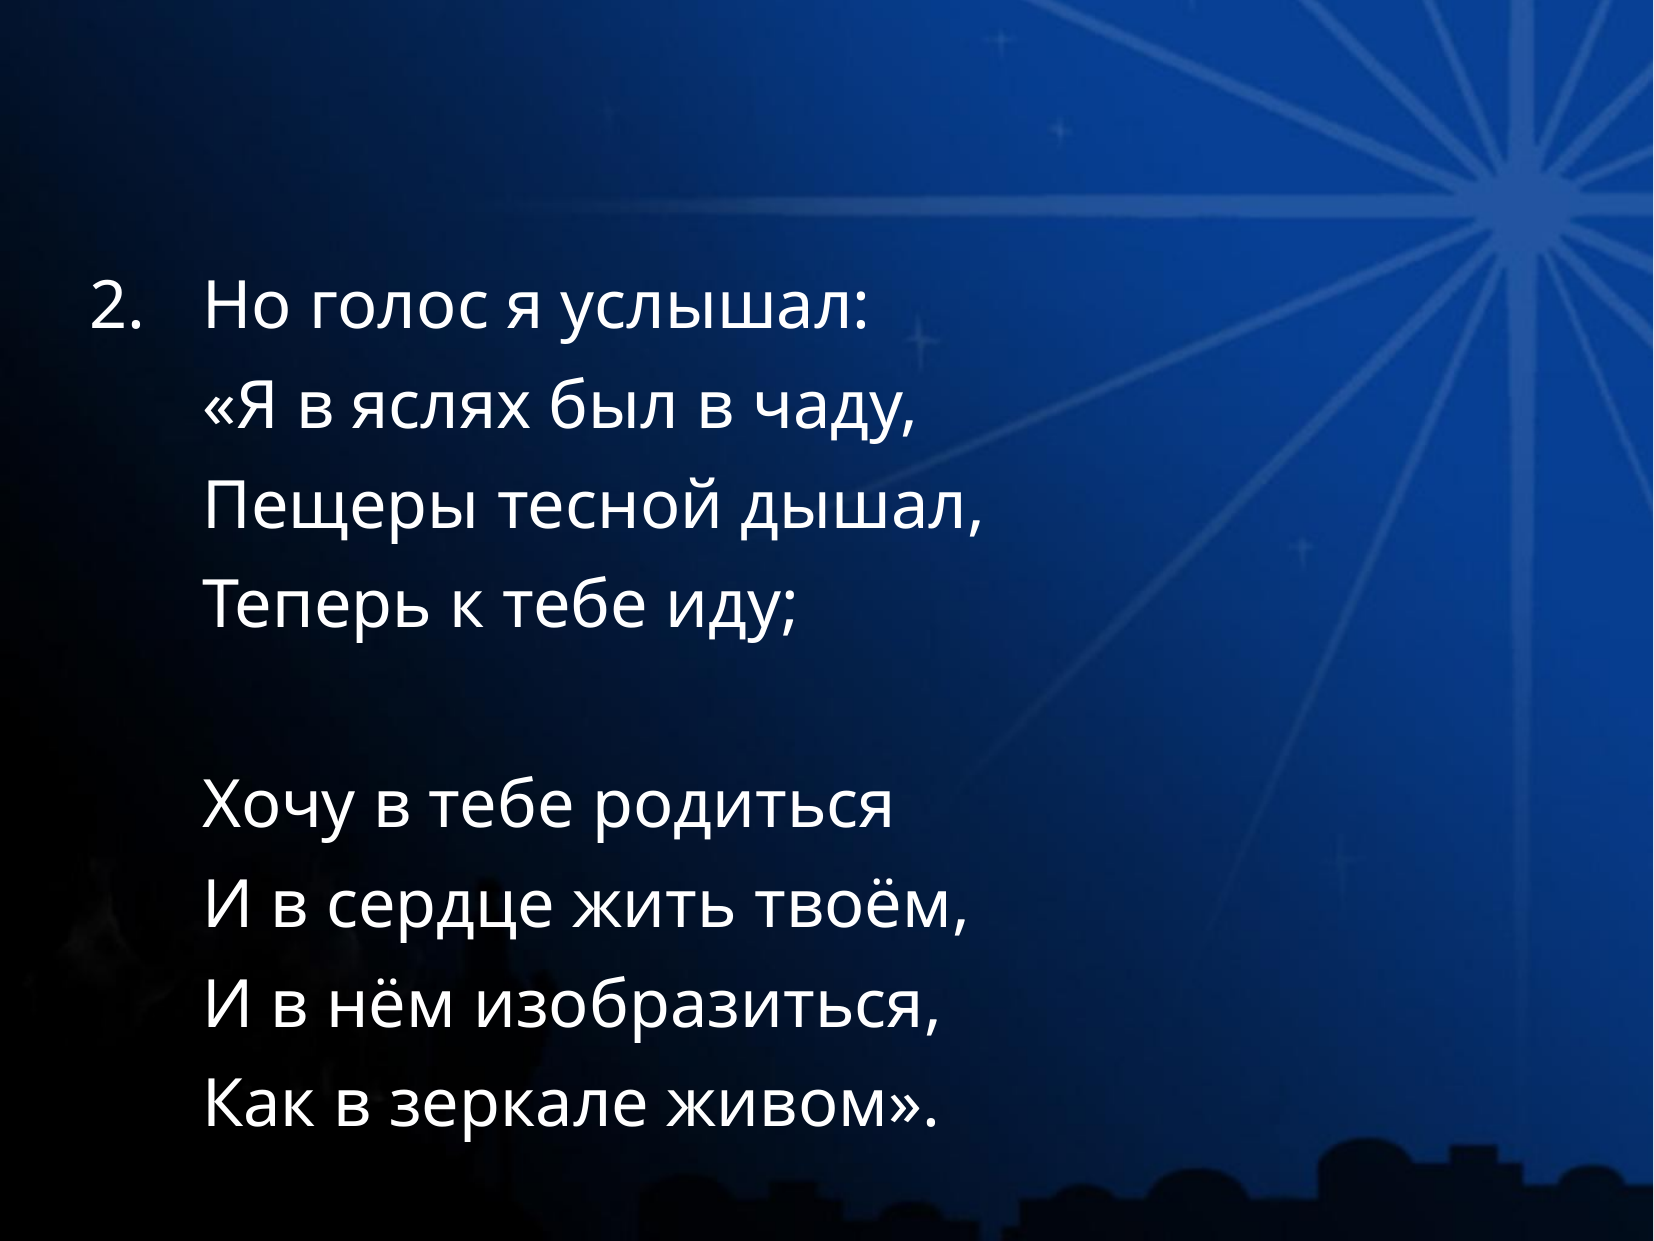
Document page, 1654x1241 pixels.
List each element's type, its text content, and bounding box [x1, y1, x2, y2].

picture [0, 0, 1654, 1241]
text_box 2. Но голос я услышал: «Я в яслях был в чаду, Пещеры тесной дышал, Теперь к тебе иду; Хочу в тебе родиться И в сердце жить твоём, И в нём изобразиться, Как в зеркале живом». [75, 150, 1576, 1163]
